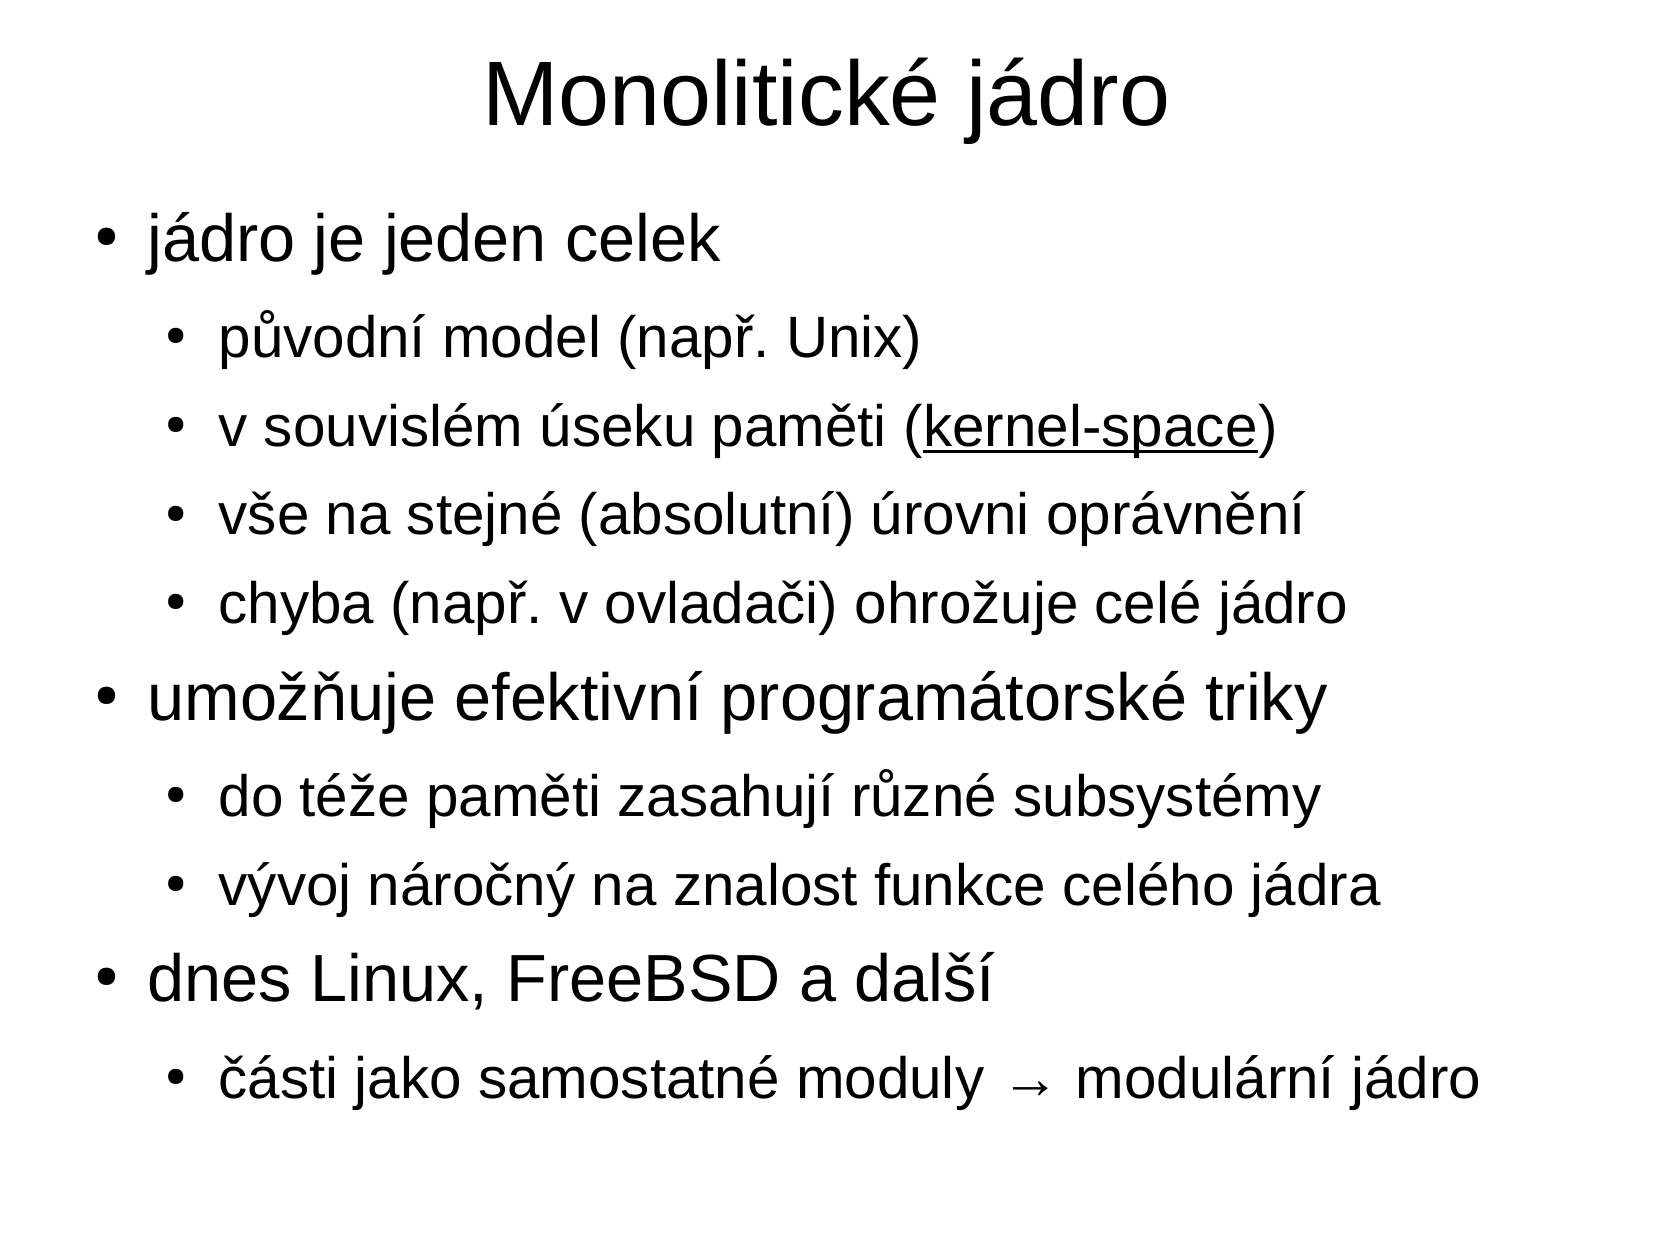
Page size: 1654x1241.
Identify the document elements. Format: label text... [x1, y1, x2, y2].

title Monolitické jádro [82, 0, 1571, 191]
list jádro je jeden celek původní model (např. Unix) v souvislém úseku paměti (kernel-space) vše na stejné (absolutní) úrovni oprávnění chyba (např. v ovladači) ohrožuje celé jádro umožňuje efektivní programátorské triky do téže paměti zasahují různé subsystémy vývoj náročný na znalost funkce celého jádra dnes Linux, FreeBSD a další části jako samostatné moduly → modulární jádro [76, 200, 1565, 1111]
